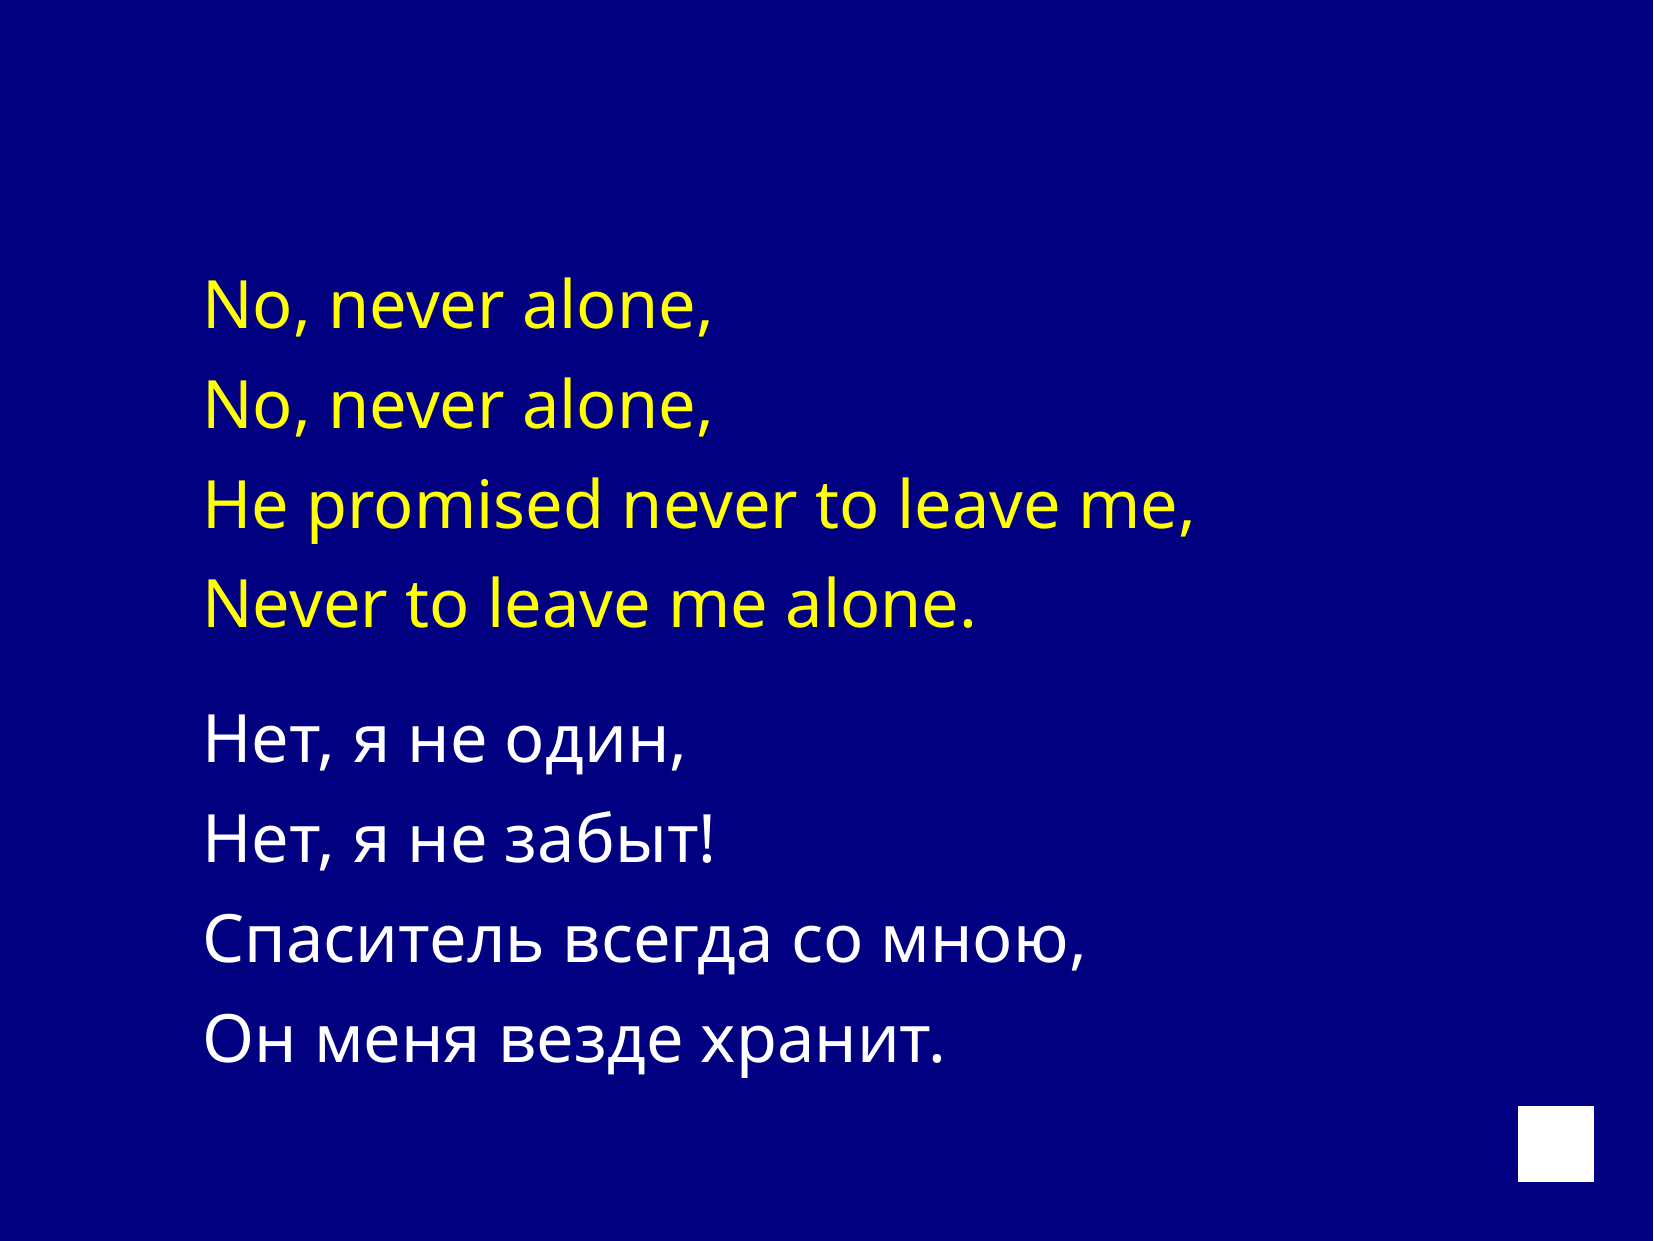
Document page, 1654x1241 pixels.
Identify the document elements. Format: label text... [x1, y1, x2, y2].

text_box Нет, я не один, Нет, я не забыт! Спаситель всегда со мною, Он меня везде хранит. [75, 675, 1576, 1163]
text_box [1518, 1106, 1594, 1182]
text_box No, never alone, No, never alone, He promised never to leave me, Never to leave me alone. [75, 150, 1576, 638]
